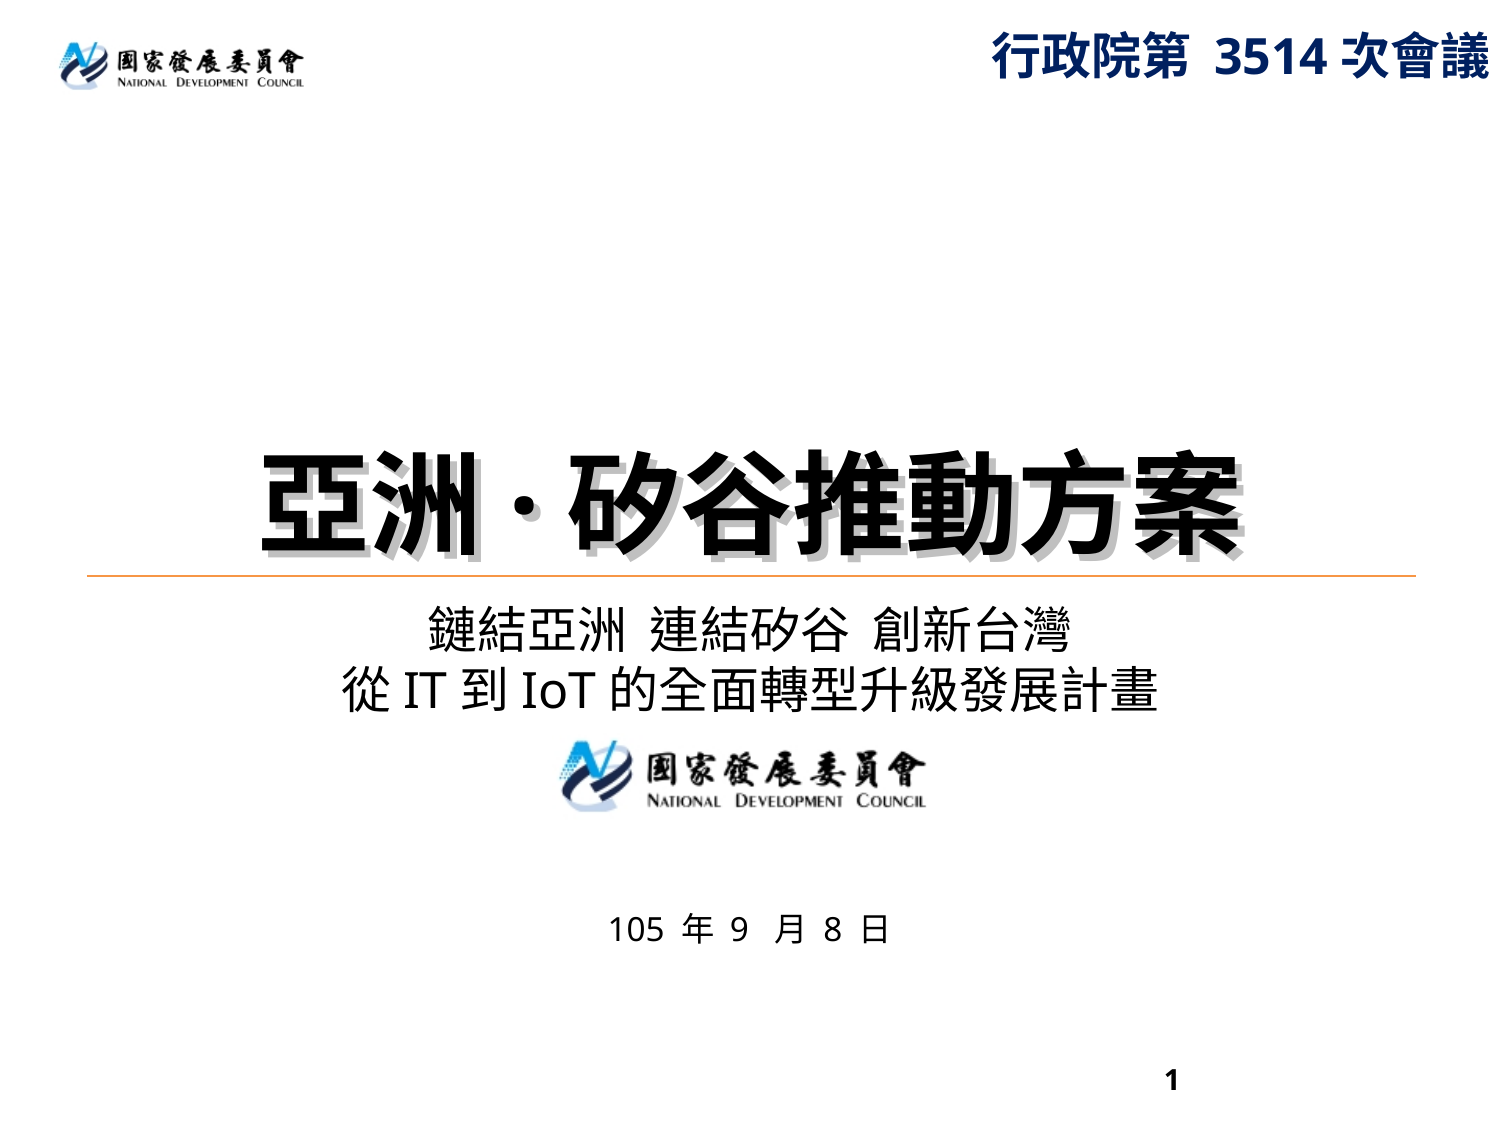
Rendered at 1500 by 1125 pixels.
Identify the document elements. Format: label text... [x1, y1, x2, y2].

picture [552, 733, 934, 820]
text_box 行政院第 3514次會議 [976, 17, 1500, 92]
subtitle 鏈結亞洲 連結矽谷 創新台灣 從IT到IoT的全面轉型升級發展計畫 105 年 9 月 8 日 [187, 590, 1313, 863]
text_box 1 [1148, 1051, 1487, 1112]
title 亞洲·矽谷推動方案 [59, 184, 1441, 576]
